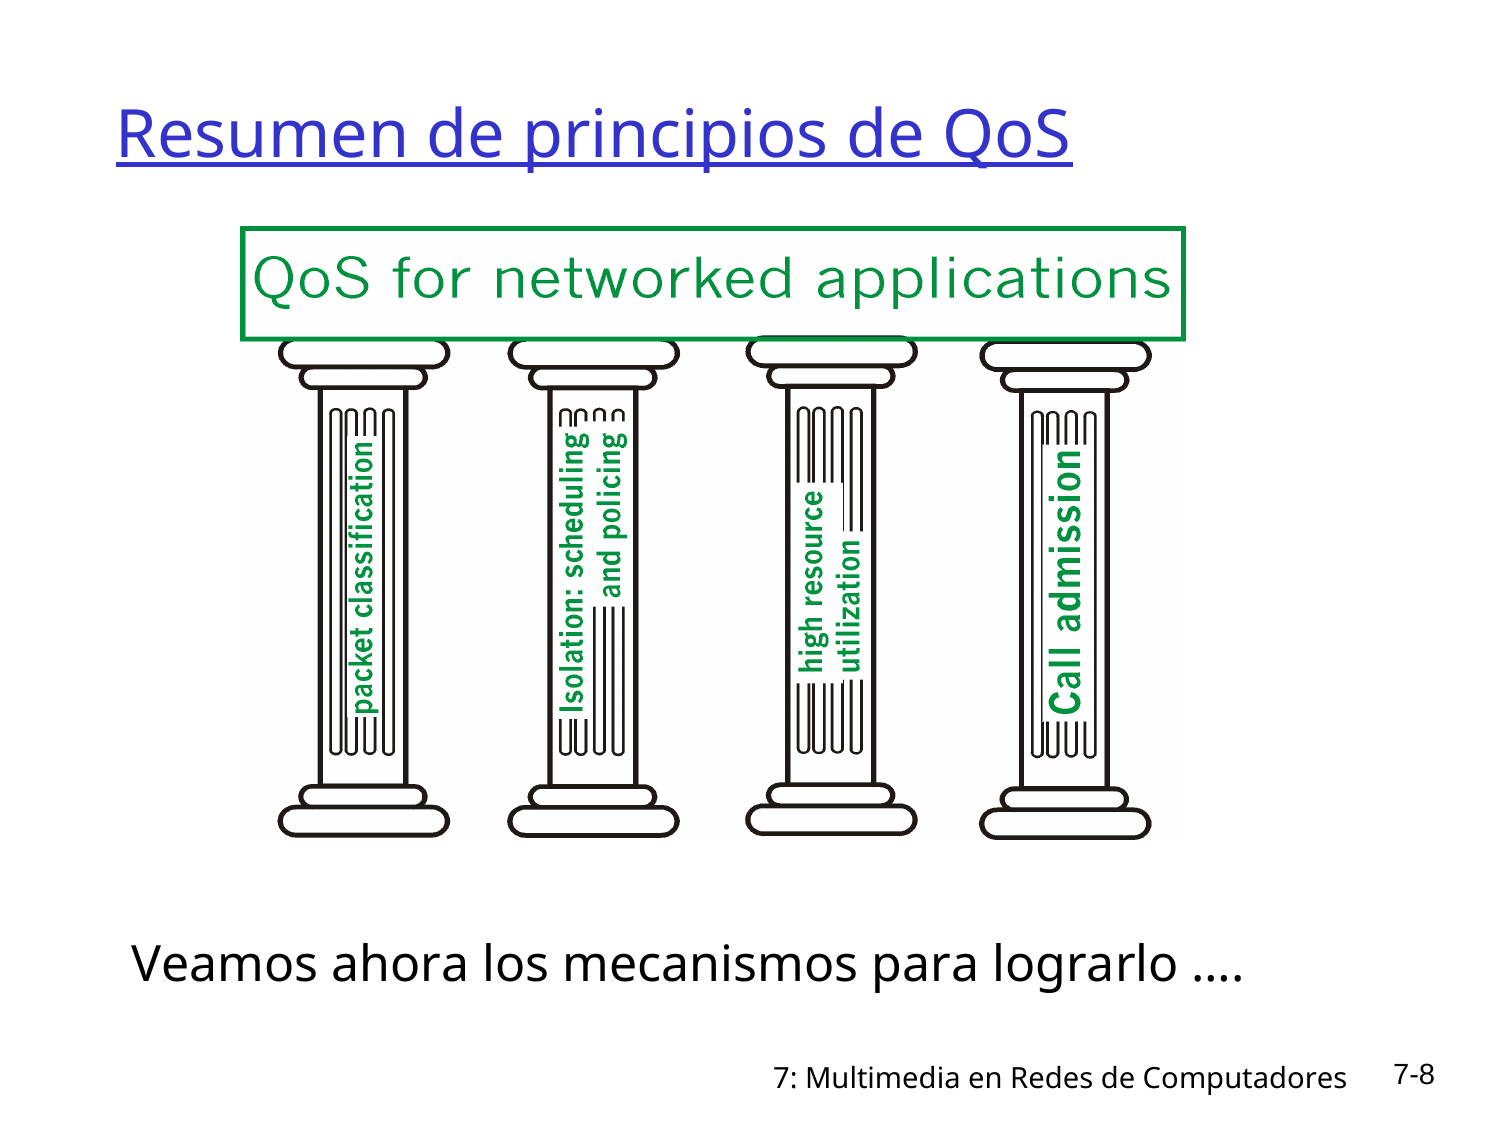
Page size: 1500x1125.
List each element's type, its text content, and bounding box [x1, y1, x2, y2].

picture [240, 226, 1186, 840]
text_box Veamos ahora los mecanismos para lograrlo …. [116, 923, 1261, 1000]
title Resumen de principios de QoS [101, 59, 1377, 203]
